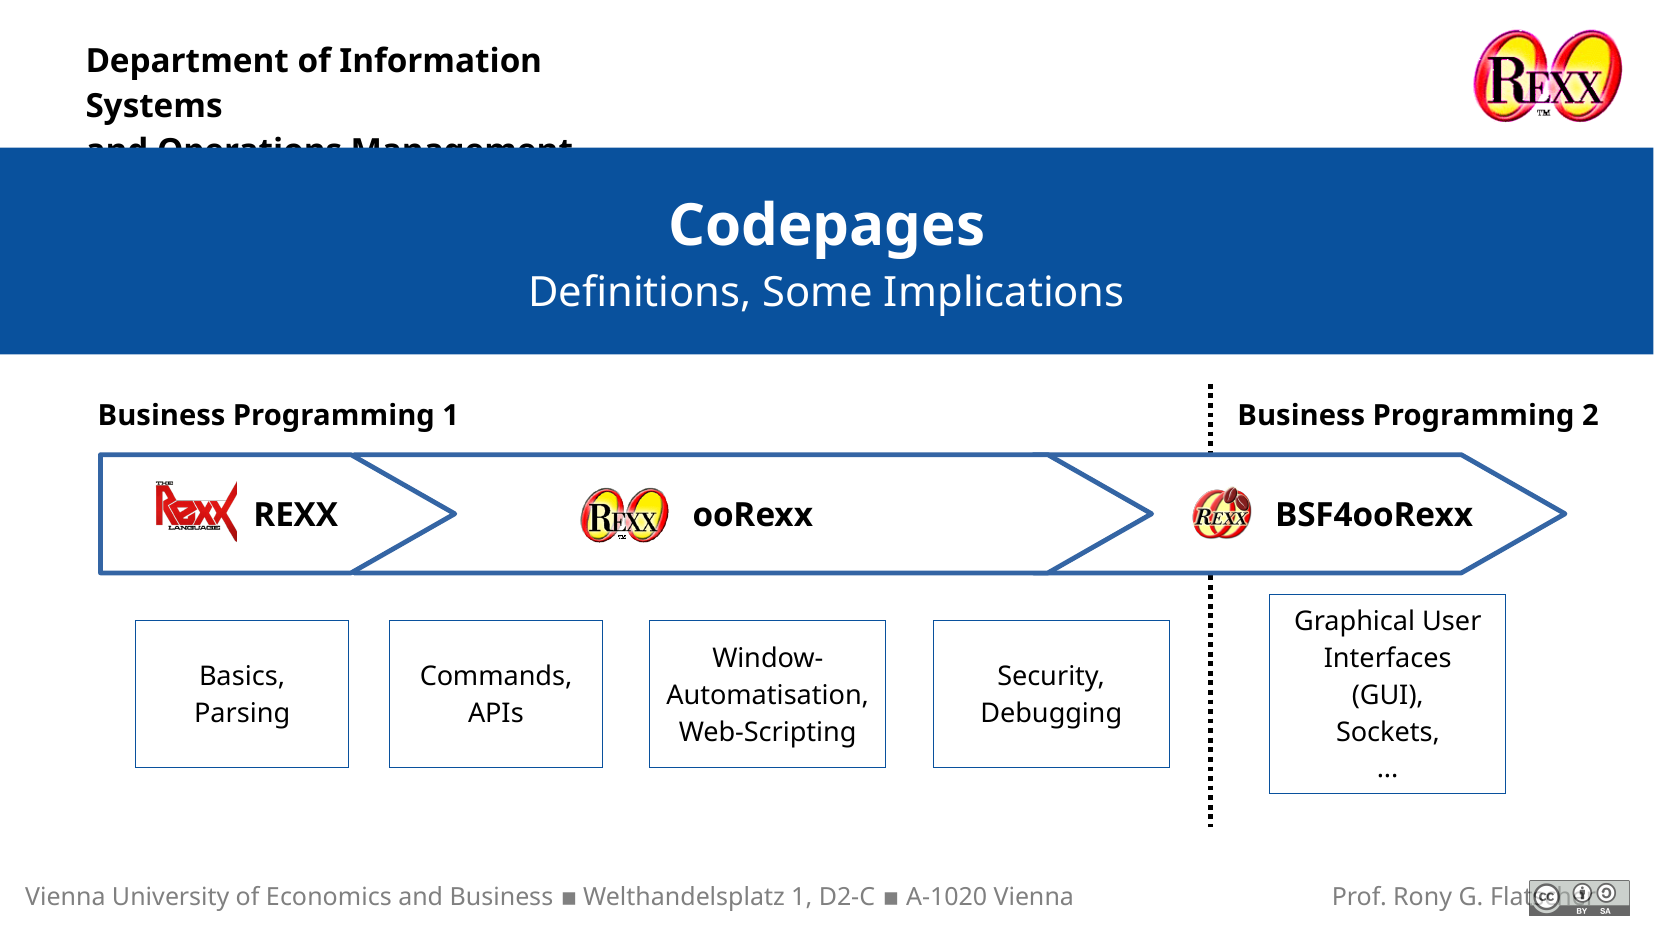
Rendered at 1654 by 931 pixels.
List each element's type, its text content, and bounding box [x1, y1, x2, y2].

text_box Basics, Parsing [135, 620, 349, 768]
picture [1192, 484, 1252, 544]
text_box Business Programming 2 [1222, 386, 1654, 440]
text_box Business Programming 1 [82, 386, 514, 440]
text_box Graphical User Interfaces (GUI), Sockets, ... [1269, 616, 1506, 772]
text_box Commands, APIs [389, 620, 603, 768]
title Codepages Definitions, Some Implications [0, 147, 1654, 355]
picture [578, 484, 670, 544]
text_box Window-Automatisation, Web-Scripting [649, 620, 886, 768]
text_box REXX [100, 454, 455, 573]
text_box Security, Debugging [933, 620, 1170, 768]
text_box ooRexx [354, 454, 1152, 573]
picture [1470, 24, 1625, 125]
picture [153, 476, 237, 548]
text_box BSF4ooRexx [1049, 454, 1566, 573]
